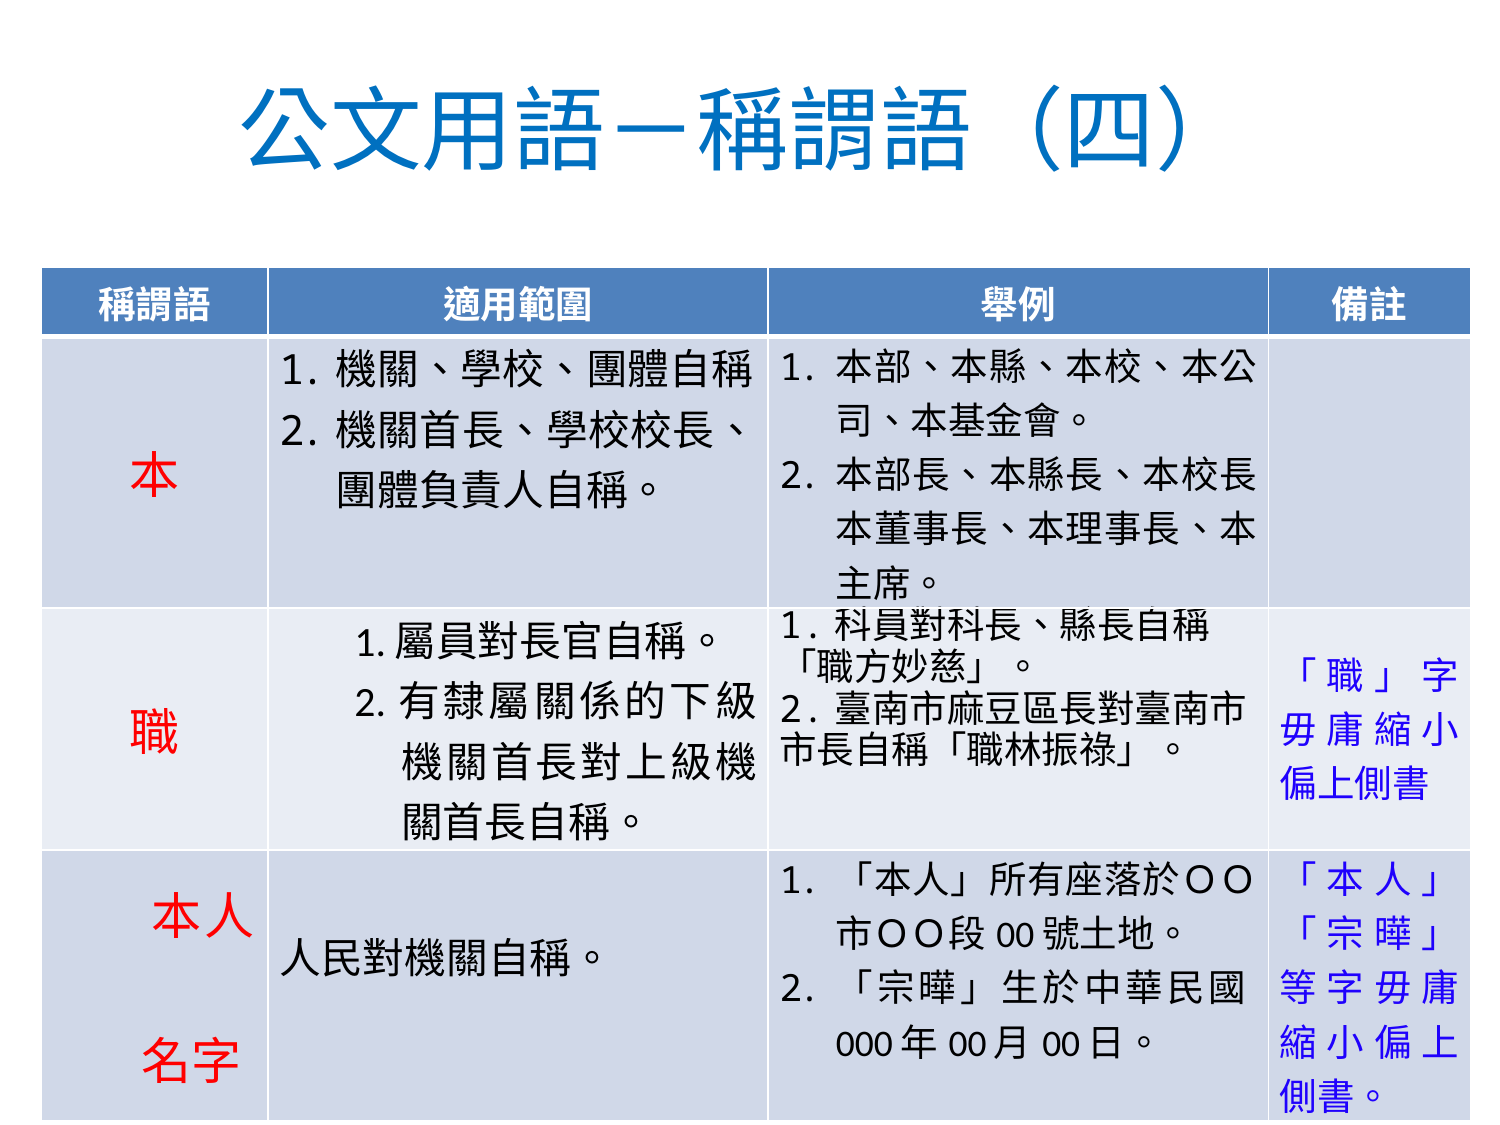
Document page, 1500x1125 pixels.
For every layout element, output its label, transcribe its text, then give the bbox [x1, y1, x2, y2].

table_cell 機關、學校、團體自稱 機關首長、學校校長、團體負責人自稱。 [269, 339, 767, 607]
table_header 備註 [1269, 268, 1470, 334]
title 公文用語－稱謂語（四） [75, 45, 1412, 208]
table_cell 本人、 名字 [42, 851, 267, 1120]
table_header 稱謂語 [42, 268, 267, 334]
table_cell [1269, 339, 1470, 607]
table_cell 職 [42, 609, 267, 849]
table_cell 本部、本縣、本校、本公司、本基金會。 本部長、本縣長、本校長本董事長、本理事長、本主席。 [769, 339, 1268, 607]
table_cell 1.屬員對長官自稱。 2.有隸屬關係的下級機關首長對上級機關首長自稱。 [269, 609, 767, 849]
table_cell 「本人」「宗曄」等字毋庸縮小偏上側書。 [1269, 851, 1470, 1120]
table_header 舉例 [769, 268, 1268, 334]
table_cell 「本人」所有座落於ＯＯ市ＯＯ段00號土地。 「宗曄」生於中華民國000年00月00日。 [769, 851, 1268, 1120]
table_cell 「職」字毋庸縮小偏上側書 [1269, 609, 1470, 849]
table_cell 本 [42, 339, 267, 607]
table_cell 1.科員對科長、縣長自稱「職方妙慈」。 2.臺南市麻豆區長對臺南市市長自稱「職林振祿」。 [769, 609, 1268, 849]
table_cell 人民對機關自稱。 [269, 851, 767, 1120]
table_header 適用範圍 [269, 268, 767, 334]
